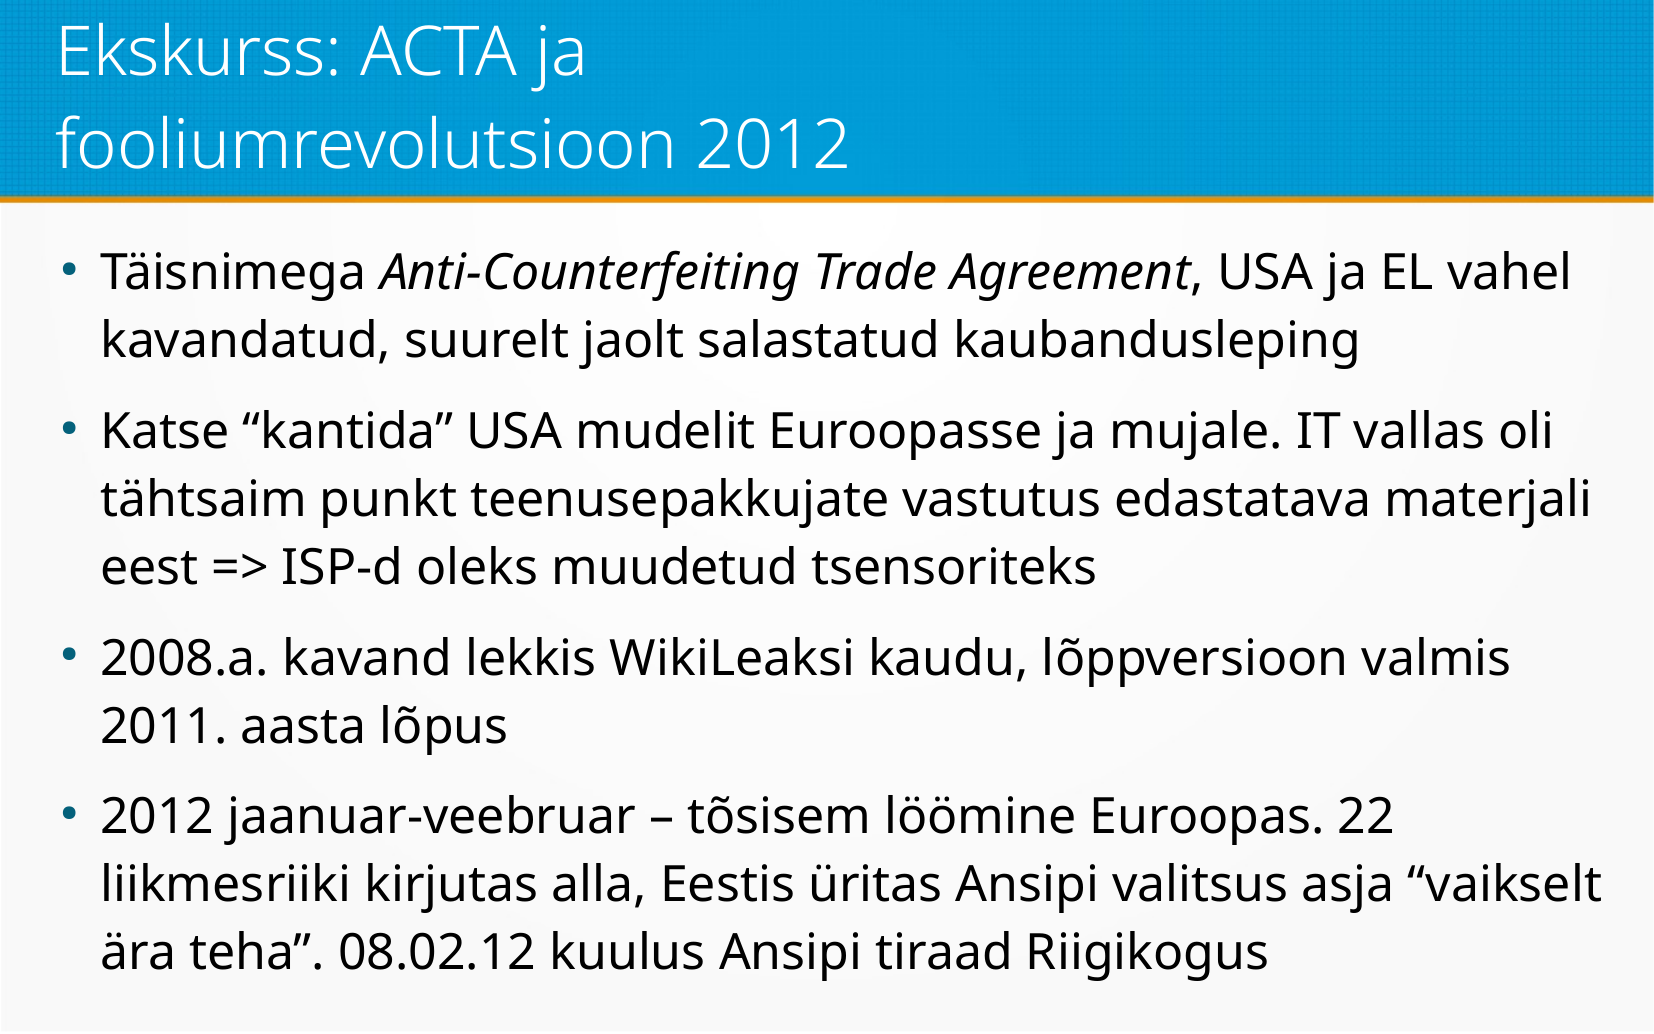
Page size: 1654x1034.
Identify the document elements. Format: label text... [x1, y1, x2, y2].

list Täisnimega Anti-Counterfeiting Trade Agreement, USA ja EL vahel kavandatud, suurelt jaolt salastatud kaubandusleping Katse “kantida” USA mudelit Euroopasse ja mujale. IT vallas oli tähtsaim punkt teenusepakkujate vastutus edastatava materjali eest => ISP-d oleks muudetud tsensoriteks 2008.a. kavand lekkis WikiLeaksi kaudu, lõppversioon valmis 2011. aasta lõpus 2012 jaanuar-veebruar – tõsisem löömine Euroopas. 22 liikmesriiki kirjutas alla, Eestis üritas Ansipi valitsus asja “vaikselt ära teha”. 08.02.12 kuulus Ansipi tiraad Riigikogus [47, 236, 1607, 1002]
picture [0, 195, 1654, 1034]
title Ekskurss: ACTA ja fooliumrevolutsioon 2012 [55, 0, 1630, 189]
